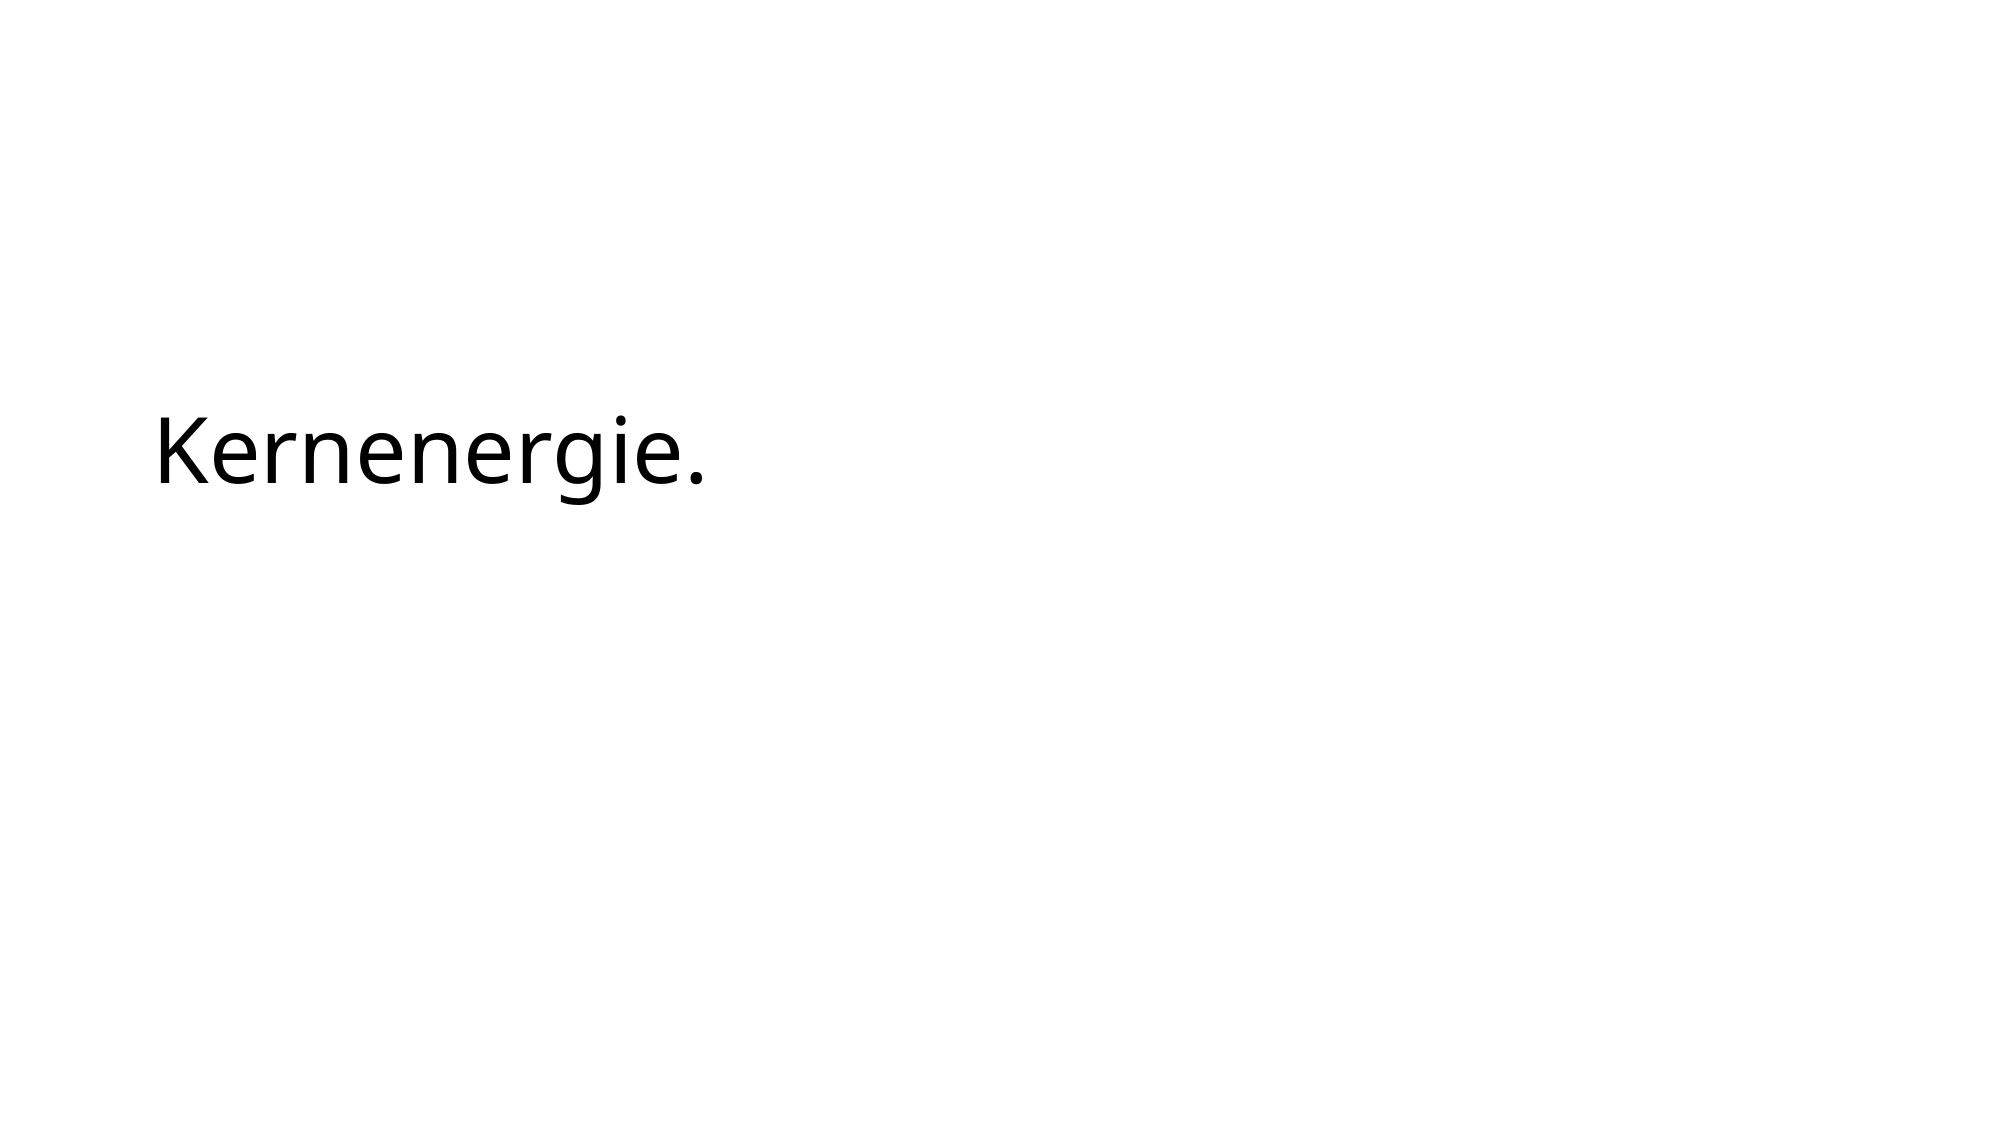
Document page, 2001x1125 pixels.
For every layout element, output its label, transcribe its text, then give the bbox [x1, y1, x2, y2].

title Kernenergie. [137, 345, 1863, 563]
